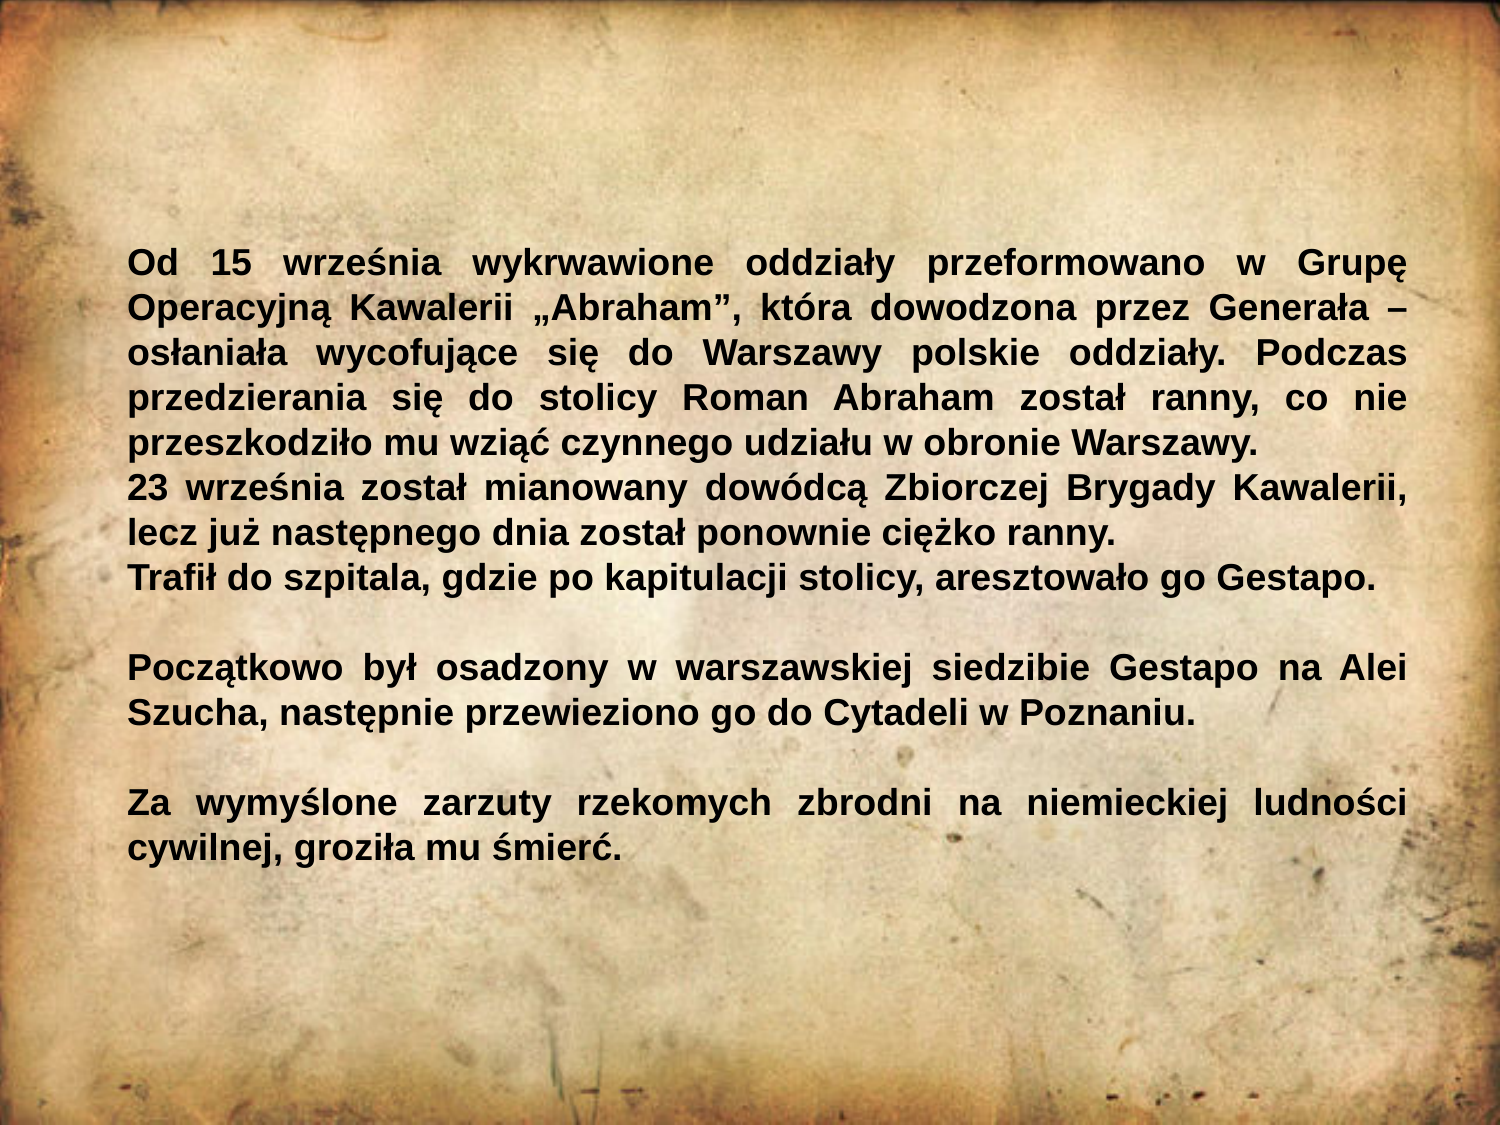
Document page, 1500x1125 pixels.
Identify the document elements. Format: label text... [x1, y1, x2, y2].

picture [0, 0, 1500, 1125]
text_box Od 15 września wykrwawione oddziały przeformowano w Grupę Operacyjną Kawalerii „Abraham”, która dowodzona przez Generała – osłaniała wycofujące się do Warszawy polskie oddziały. Podczas przedzierania się do stolicy Roman Abraham został ranny, co nie przeszkodziło mu wziąć czynnego udziału w obronie Warszawy. 23 września został mianowany dowódcą Zbiorczej Brygady Kawalerii, lecz już następnego dnia został ponownie ciężko ranny. Trafił do szpitala, gdzie po kapitulacji stolicy, aresztowało go Gestapo. Początkowo był osadzony w warszawskiej siedzibie Gestapo na Alei Szucha, następnie przewieziono go do Cytadeli w Poznaniu. Za wymyślone zarzuty rzekomych zbrodni na niemieckiej ludności cywilnej, groziła mu śmierć. [112, 230, 1424, 1067]
